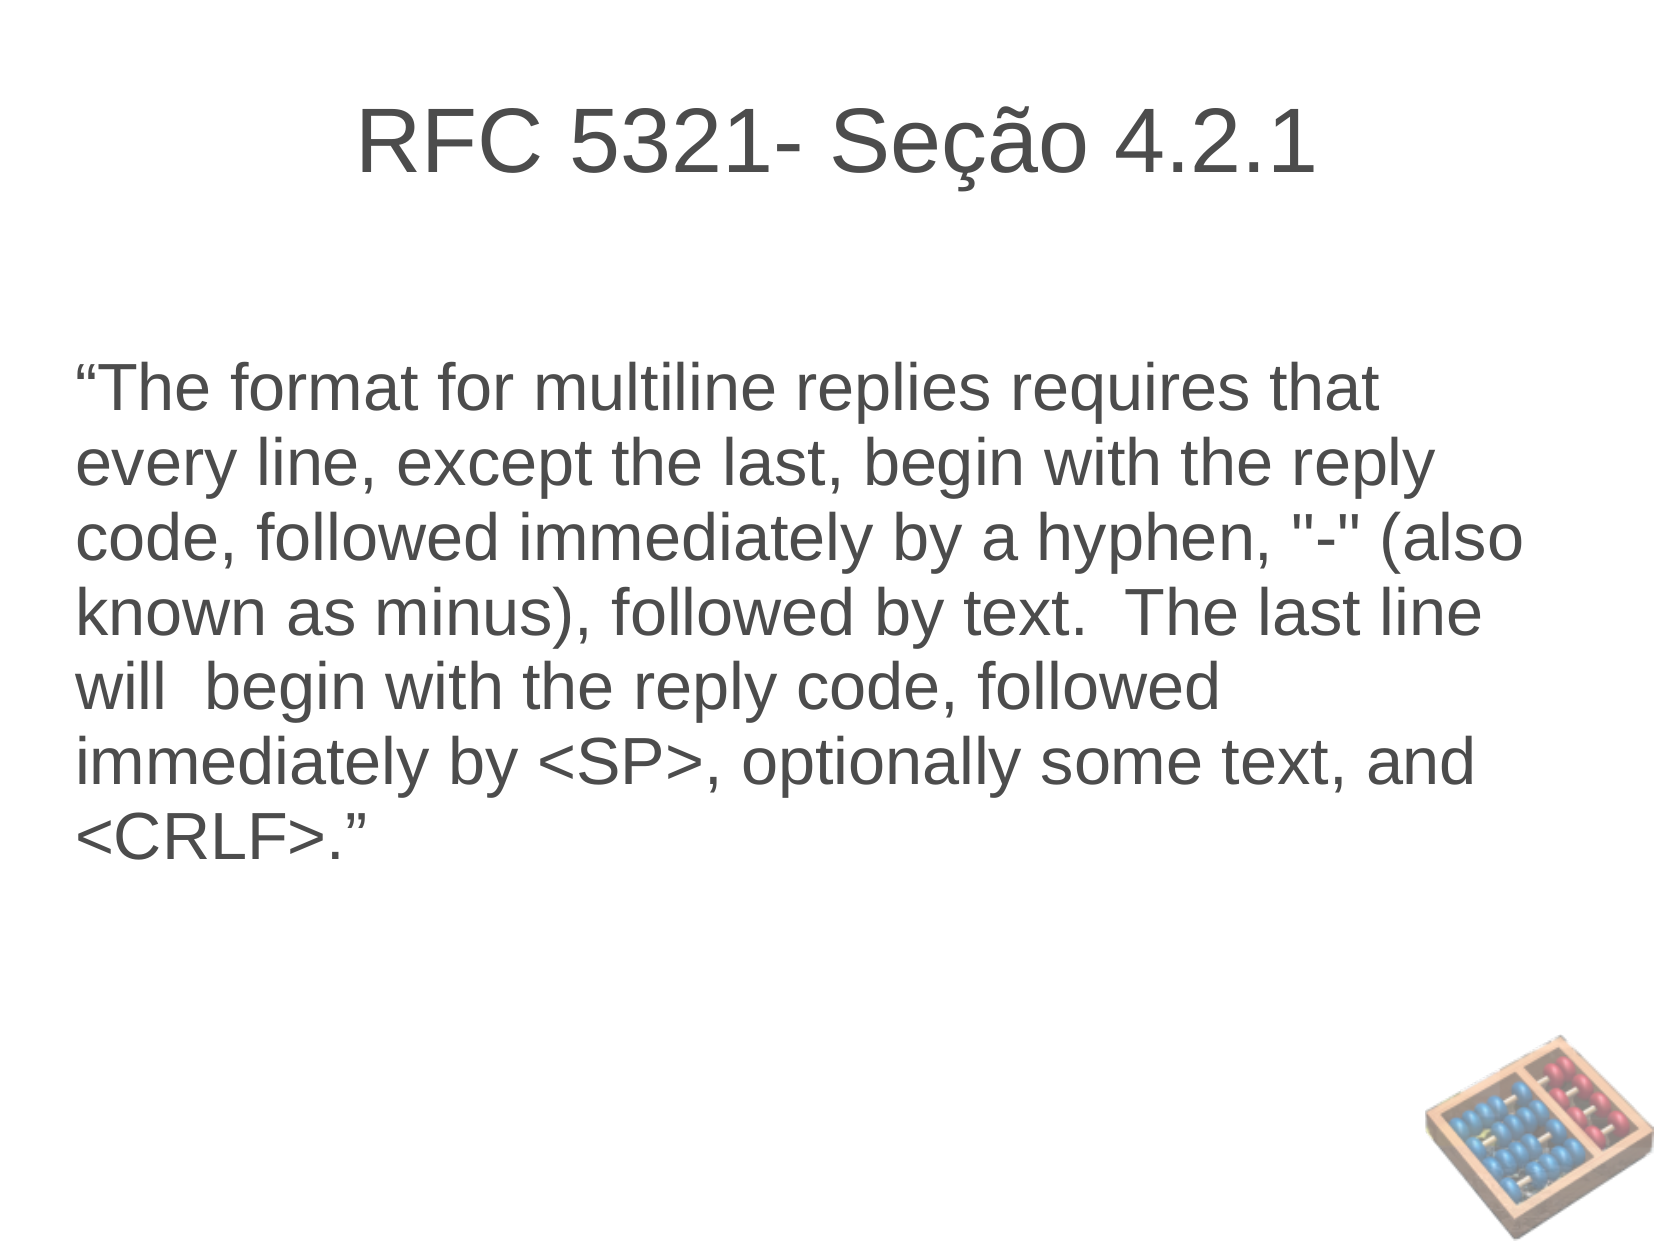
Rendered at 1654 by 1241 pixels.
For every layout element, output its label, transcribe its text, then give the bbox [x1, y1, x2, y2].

title RFC 5321- Seção 4.2.1 [75, 37, 1601, 245]
subtitle “The format for multiline replies requires that every line, except the last, begin with the reply code, followed immediately by a hyphen, "-" (also known as minus), followed by text. The last line will begin with the reply code, followed immediately by <SP>, optionally some text, and <CRLF>.” [75, 353, 1564, 871]
